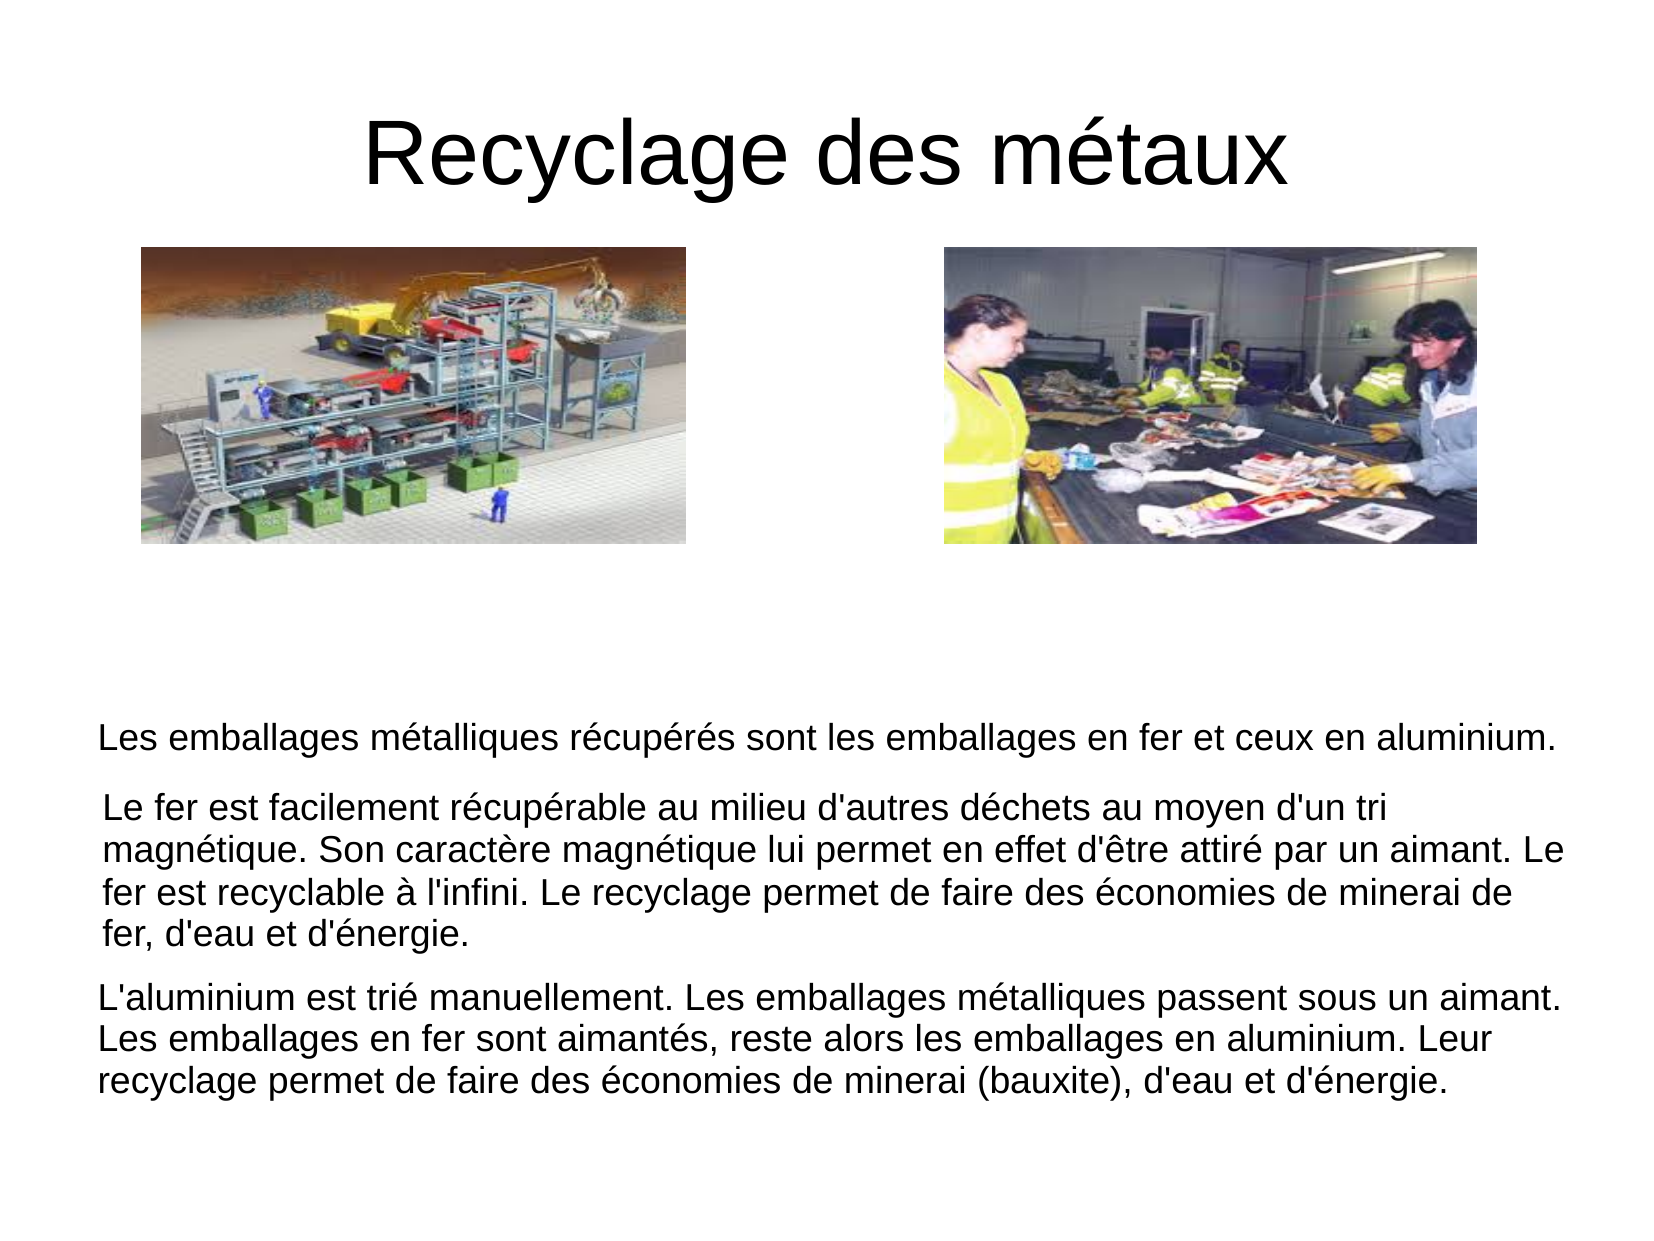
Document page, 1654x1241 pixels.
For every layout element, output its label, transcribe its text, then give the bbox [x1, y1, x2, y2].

text_box Le fer est facilement récupérable au milieu d'autres déchets au moyen d'un tri magnétique. Son caractère magnétique lui permet en effet d'être attiré par un aimant. Le fer est recyclable à l'infini. Le recyclage permet de faire des économies de minerai de fer, d'eau et d'énergie. [87, 779, 1583, 963]
title Recyclage des métaux [82, 49, 1571, 257]
picture [141, 247, 686, 544]
text_box Les emballages métalliques récupérés sont les emballages en fer et ceux en aluminium. [83, 708, 1583, 766]
text_box L'aluminium est trié manuellement. Les emballages métalliques passent sous un aimant. Les emballages en fer sont aimantés, reste alors les emballages en aluminium. Leur recyclage permet de faire des économies de minerai (bauxite), d'eau et d'énergie. [82, 968, 1583, 1206]
picture [944, 247, 1477, 544]
